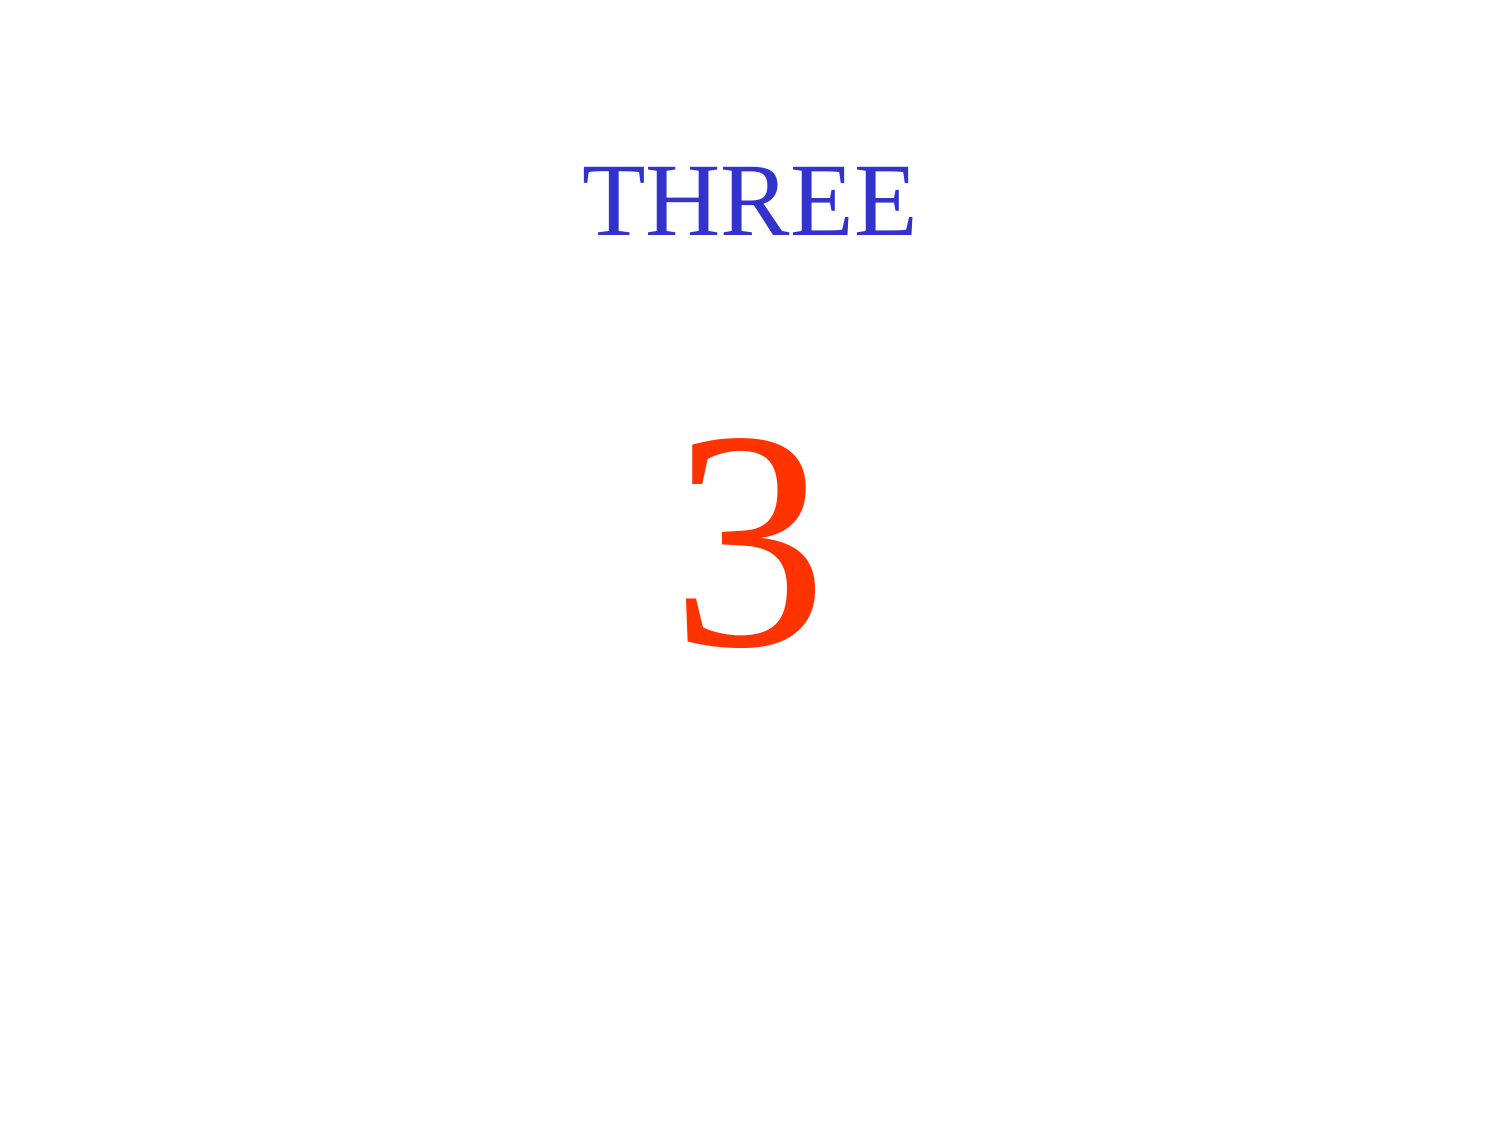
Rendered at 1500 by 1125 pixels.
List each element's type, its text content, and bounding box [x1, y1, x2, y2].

list 3 [112, 324, 1388, 1000]
title THREE [112, 99, 1388, 288]
